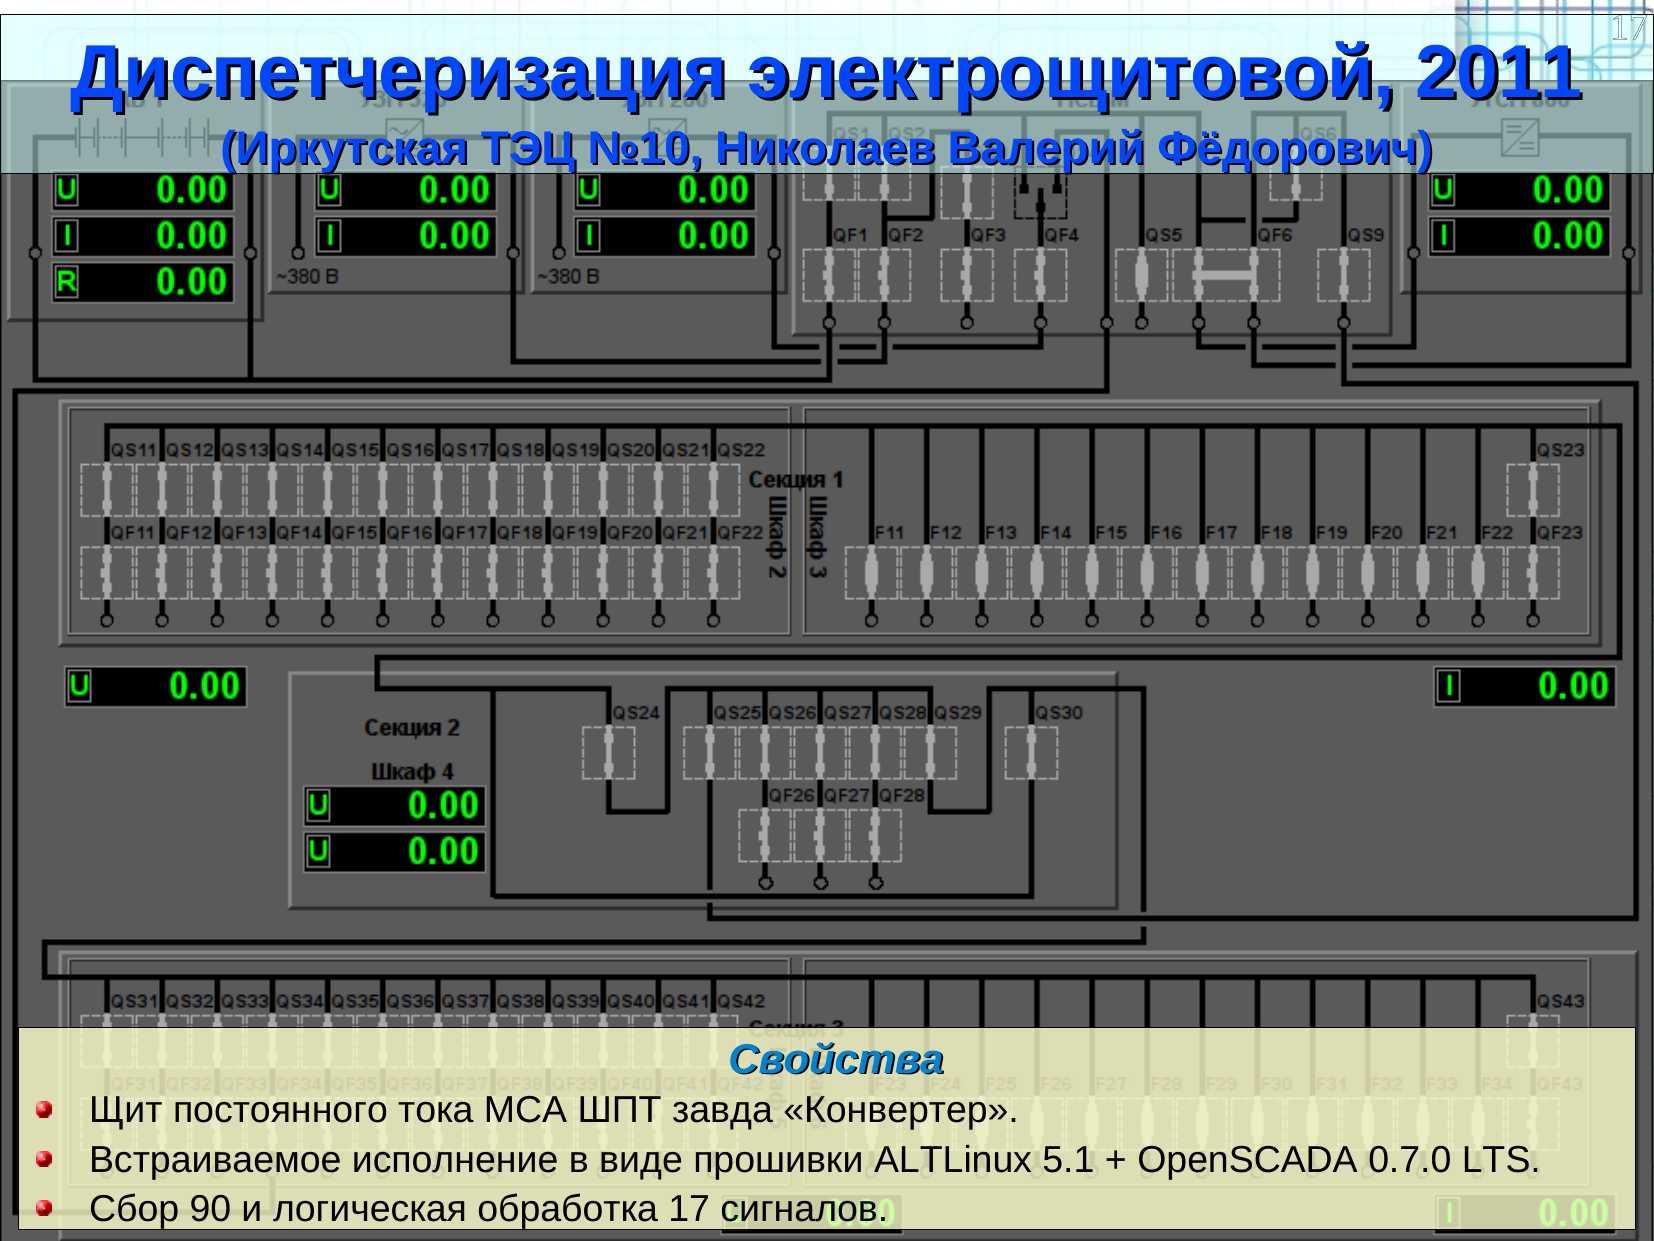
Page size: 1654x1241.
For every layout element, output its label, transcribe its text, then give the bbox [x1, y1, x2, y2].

list Свойства Щит постоянного тока МСА ШПТ завда «Конвертер». Встраиваемое исполнение в виде прошивки ALTLinux 5.1 + OpenSCADA 0.7.0 LTS. Сбор 90 и логическая обработка 17 сигналов. [18, 1027, 1636, 1229]
title Диспетчеризация электрощитовой, 2011 (Иркутская ТЭЦ №10, Николаев Валерий Фёдорович) [0, 21, 1654, 166]
picture [0, 174, 1654, 1241]
picture [0, 0, 1654, 14]
